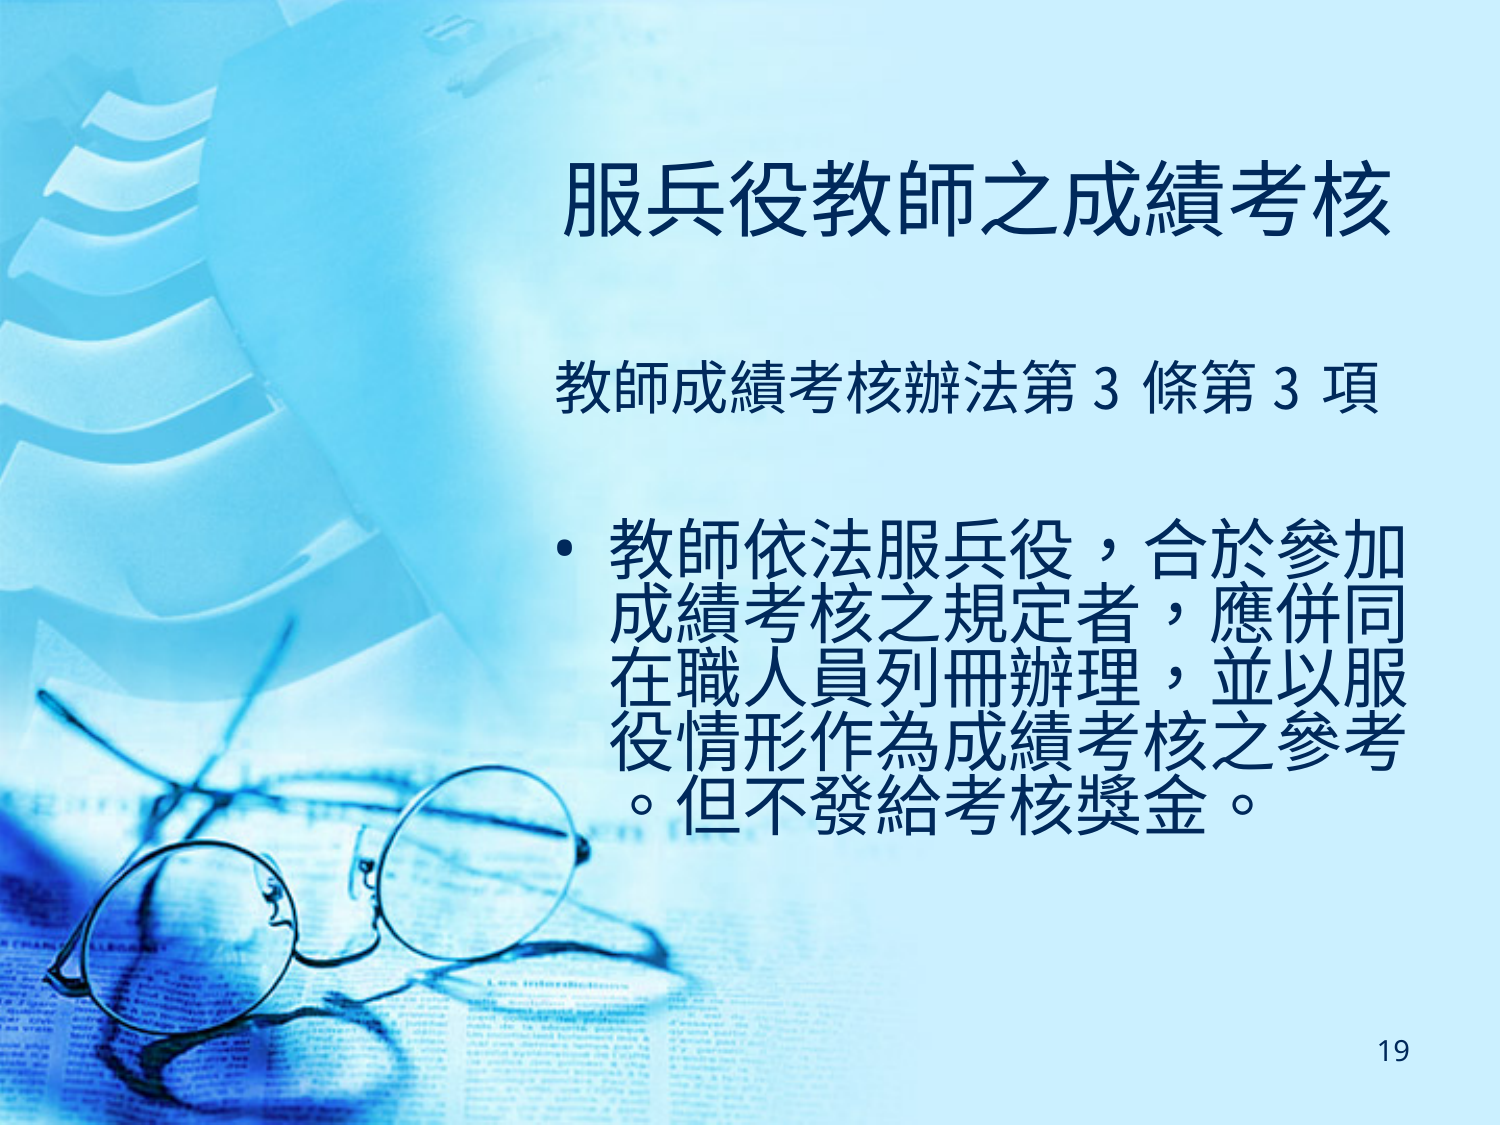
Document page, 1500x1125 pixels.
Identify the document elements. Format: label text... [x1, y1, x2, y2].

picture [0, 0, 1500, 1125]
text_box 教師成績考核辦法第3條第3項 [501, 278, 1453, 467]
list 教師依法服兵役，合於參加成績考核之規定者，應併同在職人員列冊辦理，並以服役情形作為成績考核之參考。但不發給考核獎金。 [537, 515, 1455, 929]
title 服兵役教師之成績考核 [464, 103, 1492, 291]
